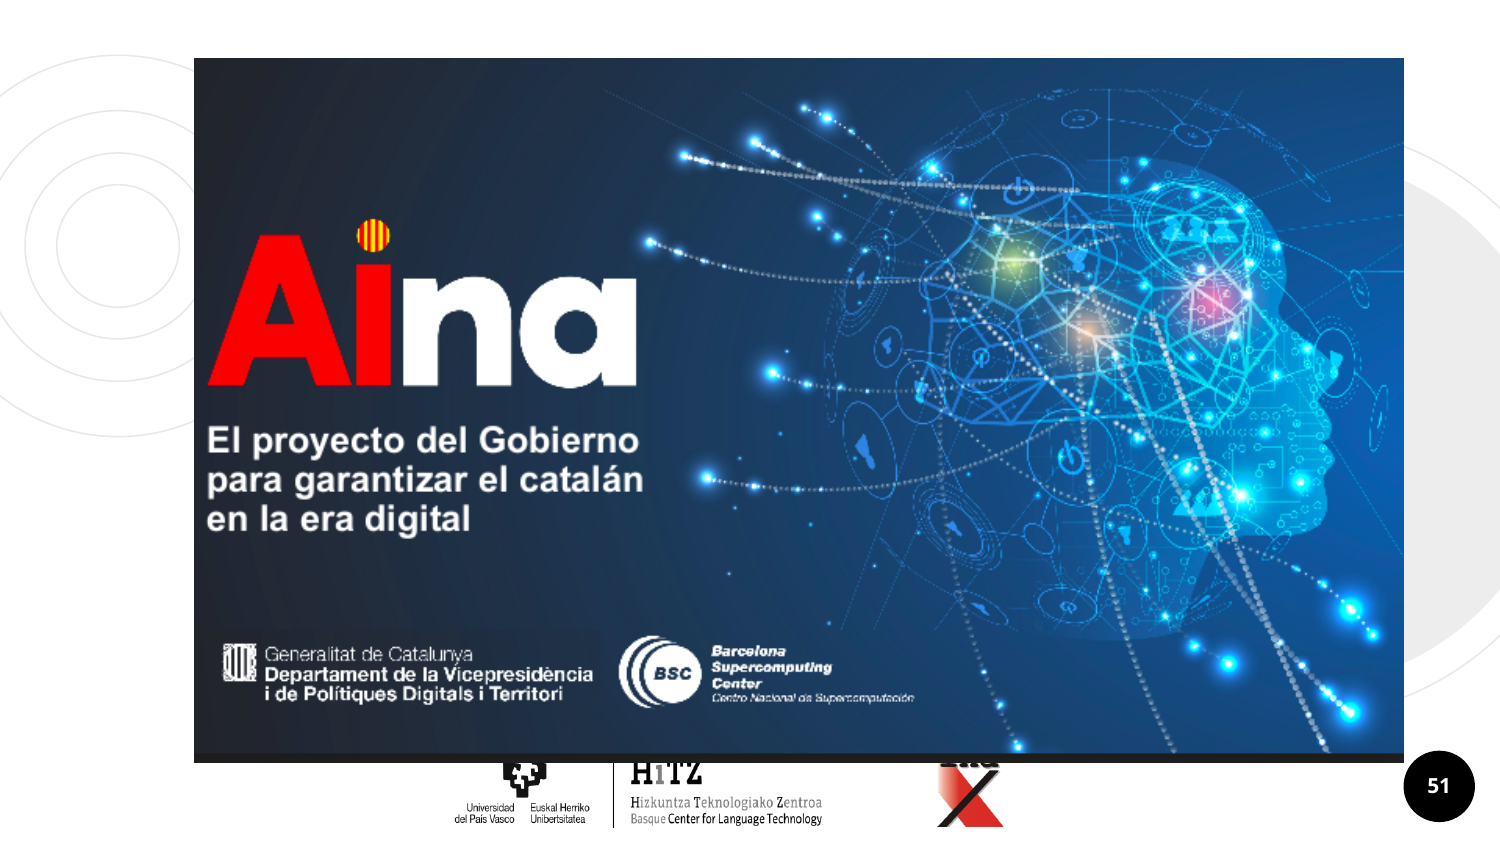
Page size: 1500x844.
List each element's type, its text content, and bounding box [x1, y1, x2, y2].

picture [194, 58, 1404, 828]
text_box <zenbakia> [1403, 750, 1475, 823]
